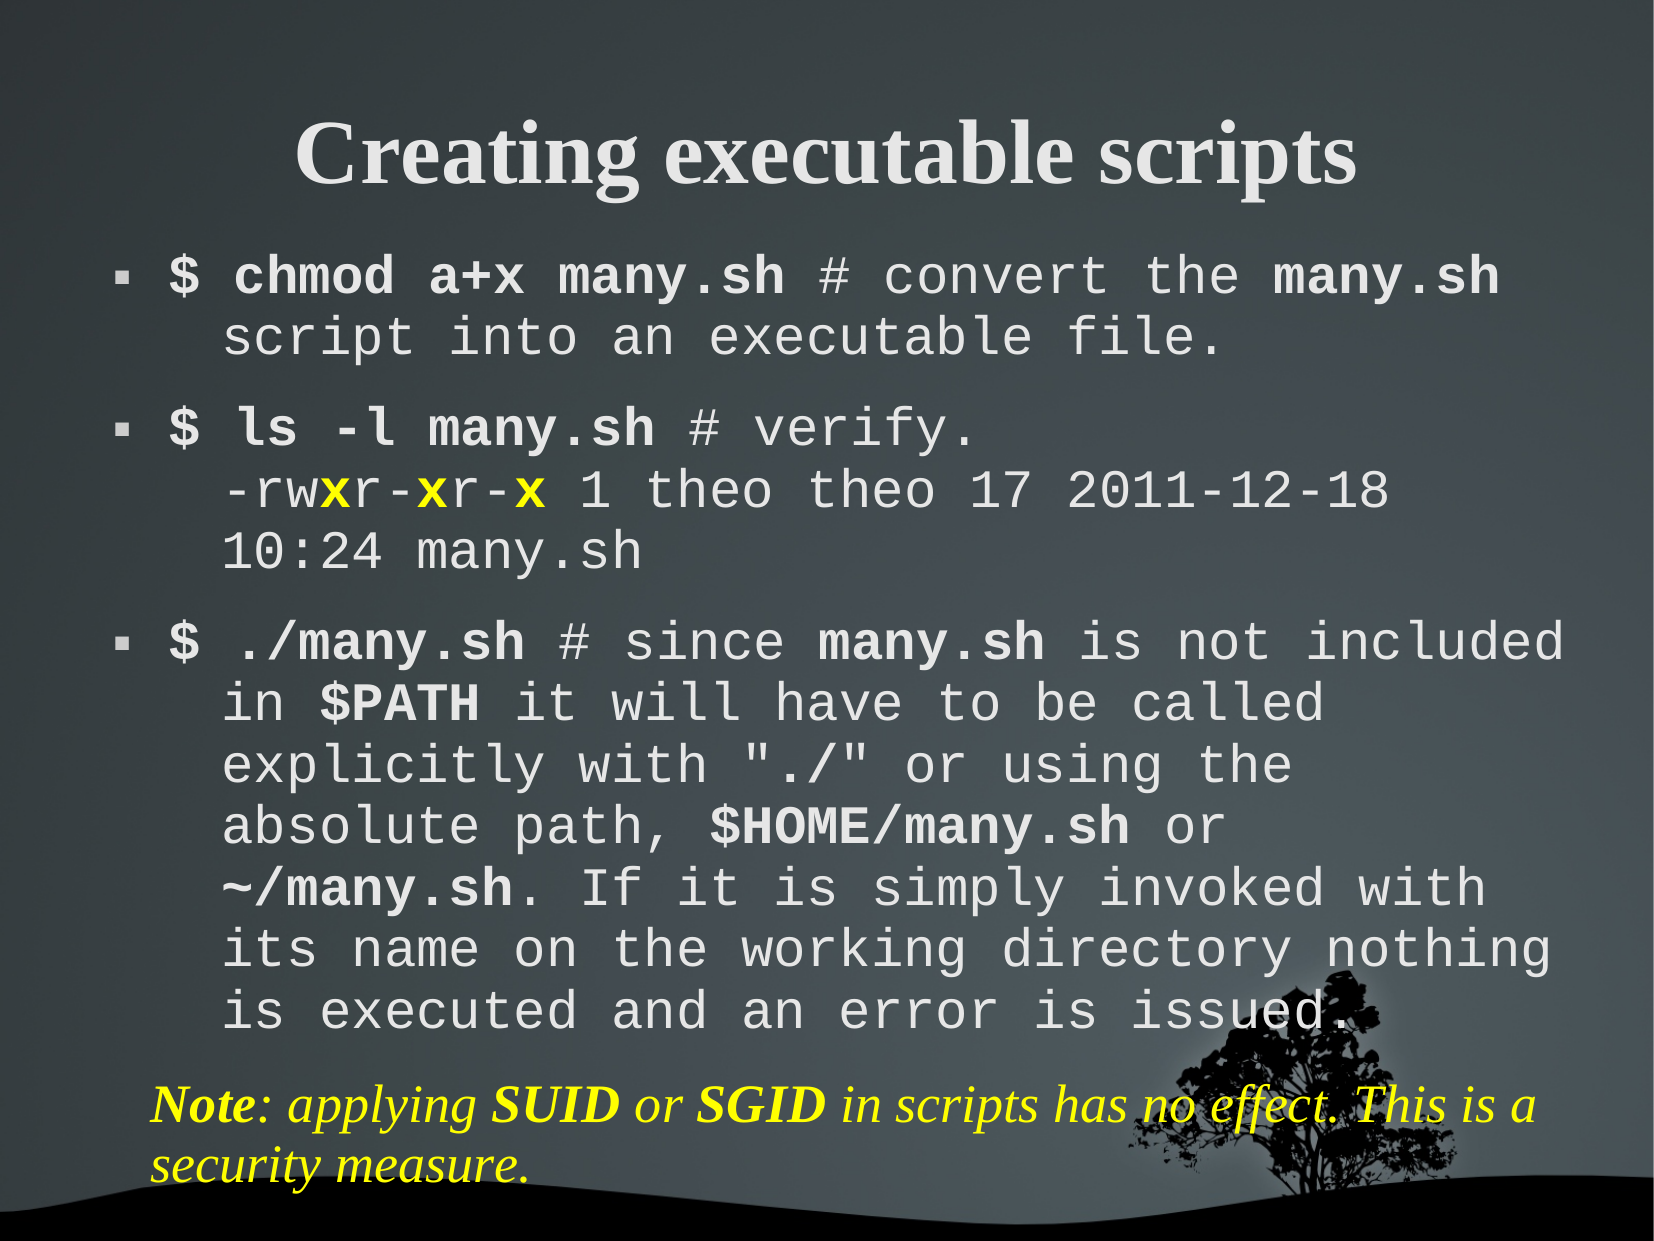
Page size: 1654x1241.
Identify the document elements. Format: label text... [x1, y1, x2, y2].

title Creating executable scripts [82, 33, 1571, 273]
list $ chmod a+x many.sh # convert the many.sh script into an executable file. $ ls -l many.sh # verify. -rwxr-xr-x 1 theo theo 17 2011-12-18 10:24 many.sh $ ./many.sh # since many.sh is not included in $PATH it will have to be called explicitly with "./" or using the absolute path, $ΗΟΜΕ/many.sh or ~/many.sh. If it is simply invoked with its name on the working directory nothing is executed and an error is issued. Note: applying SUID or SGID in scripts has no effect. This is a security measure. [80, 247, 1569, 1195]
picture [0, 0, 1654, 1241]
